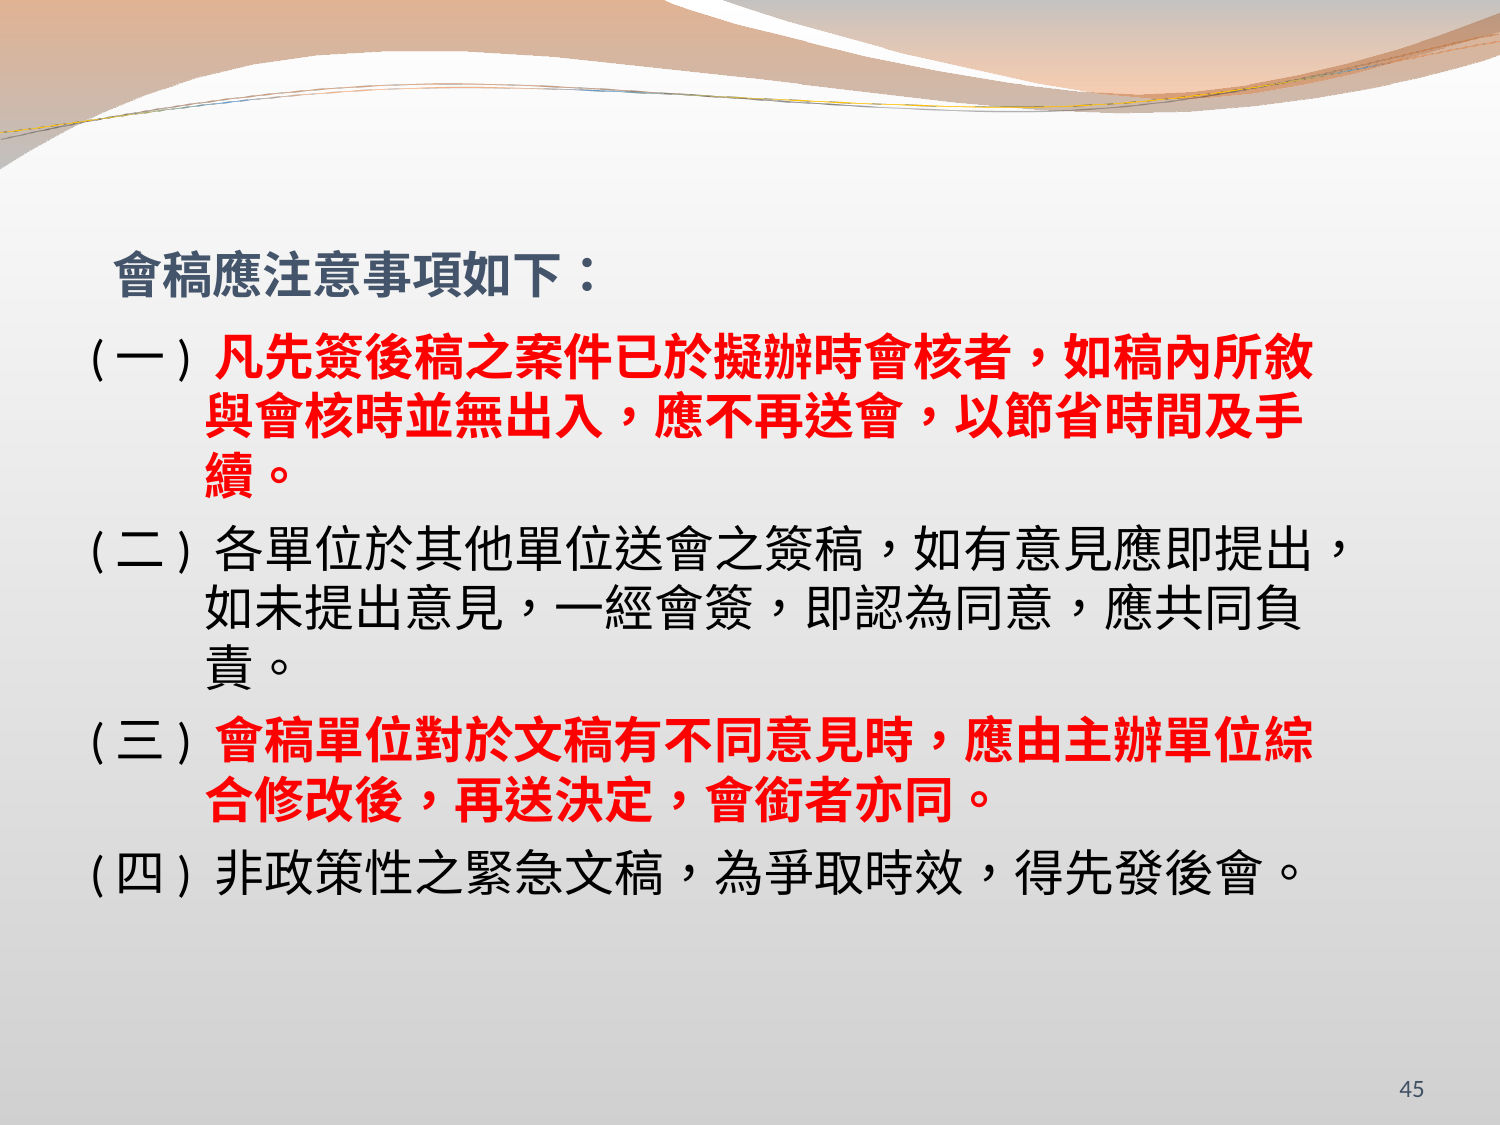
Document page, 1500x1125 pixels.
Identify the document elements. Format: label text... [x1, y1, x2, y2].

picture [0, 33, 1500, 140]
list (一) 凡先簽後稿之案件已於擬辦時會核者，如稿內所敘 與會核時並無出入，應不再送會，以節省時間及手 續。 (二) 各單位於其他單位送會之簽稿，如有意見應即提出， 如未提出意見，一經會簽，即認為同意，應共同負 責。 (三) 會稿單位對於文稿有不同意見時，應由主辦單位綜 合修改後，再送決定，會銜者亦同。 (四) 非政策性之緊急文稿，為爭取時效，得先發後會。 [75, 317, 1426, 1038]
title 會稿應注意事項如下： [75, 115, 1426, 304]
text_box <編號> [1299, 1042, 1426, 1103]
